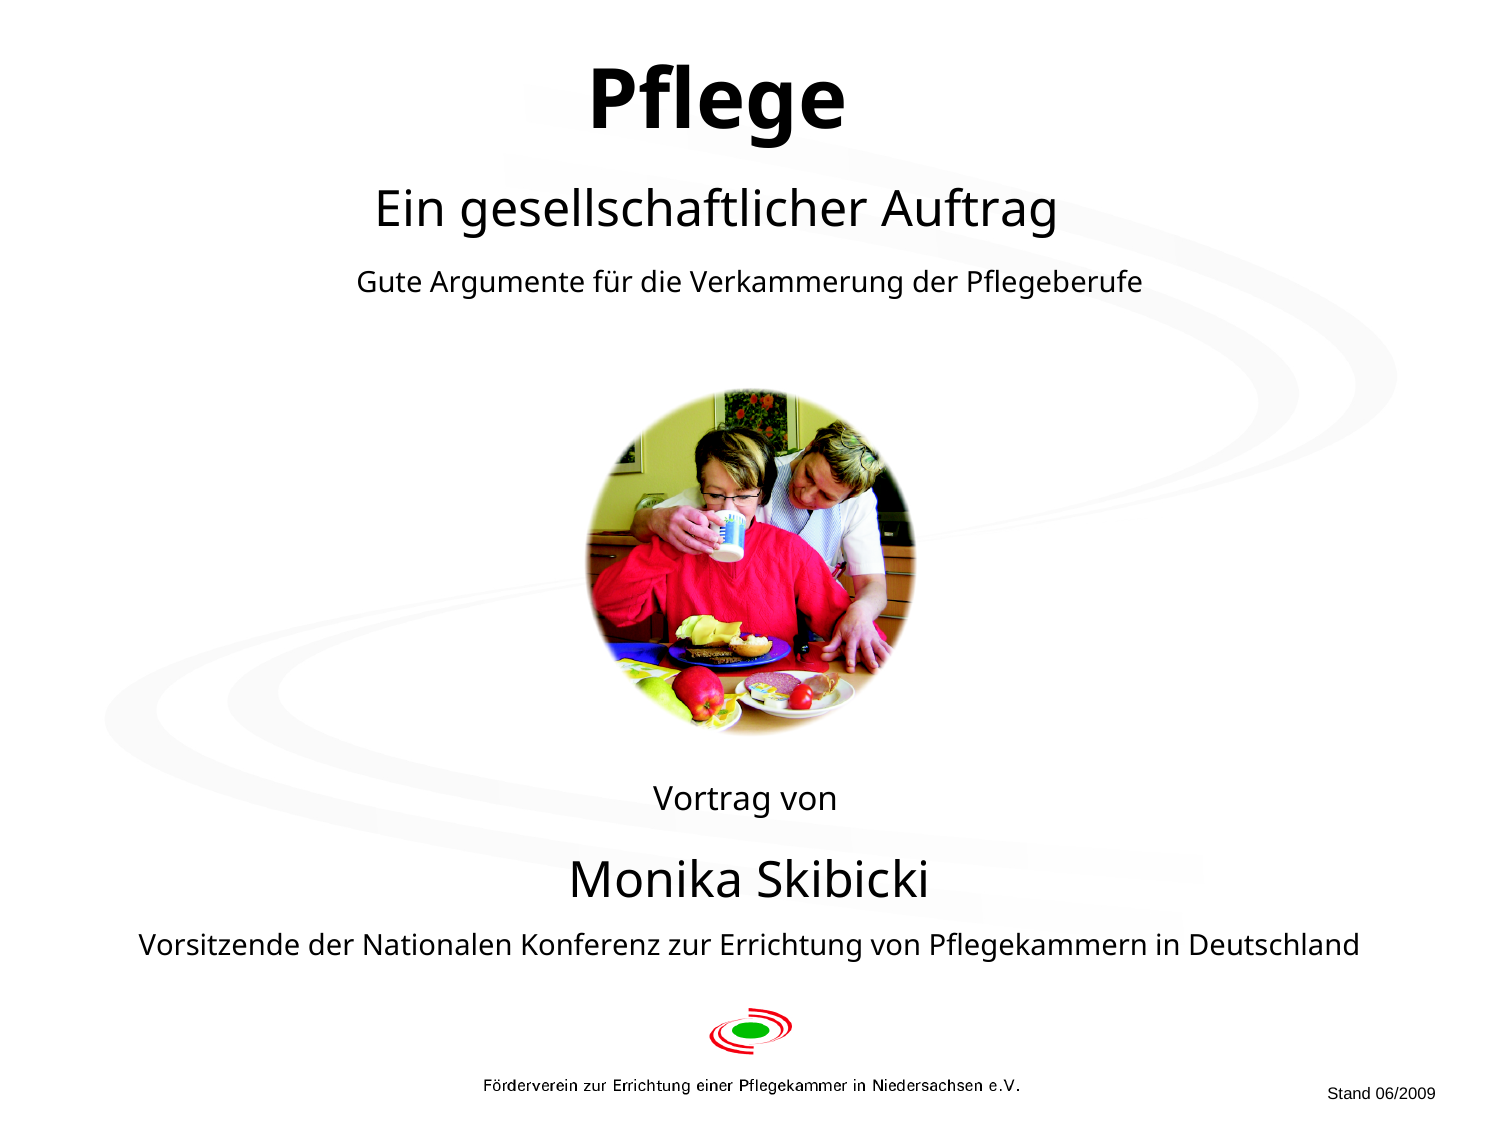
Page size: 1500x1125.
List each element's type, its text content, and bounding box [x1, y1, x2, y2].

text_box Vortrag von Monika Skibicki Vorsitzende der Nationalen Konferenz zur Errichtung von Pflegekammern in Deutschland [0, 769, 1500, 969]
picture [0, 0, 1500, 255]
text_box Gute Argumente für die Verkammerung der Pflegeberufe [0, 255, 1500, 306]
picture [0, 306, 1500, 769]
picture [0, 969, 1500, 1125]
text_box Pflege Ein gesellschaftlicher Auftrag [0, 37, 1468, 244]
text_box Stand 06/2009 [1312, 1074, 1500, 1111]
